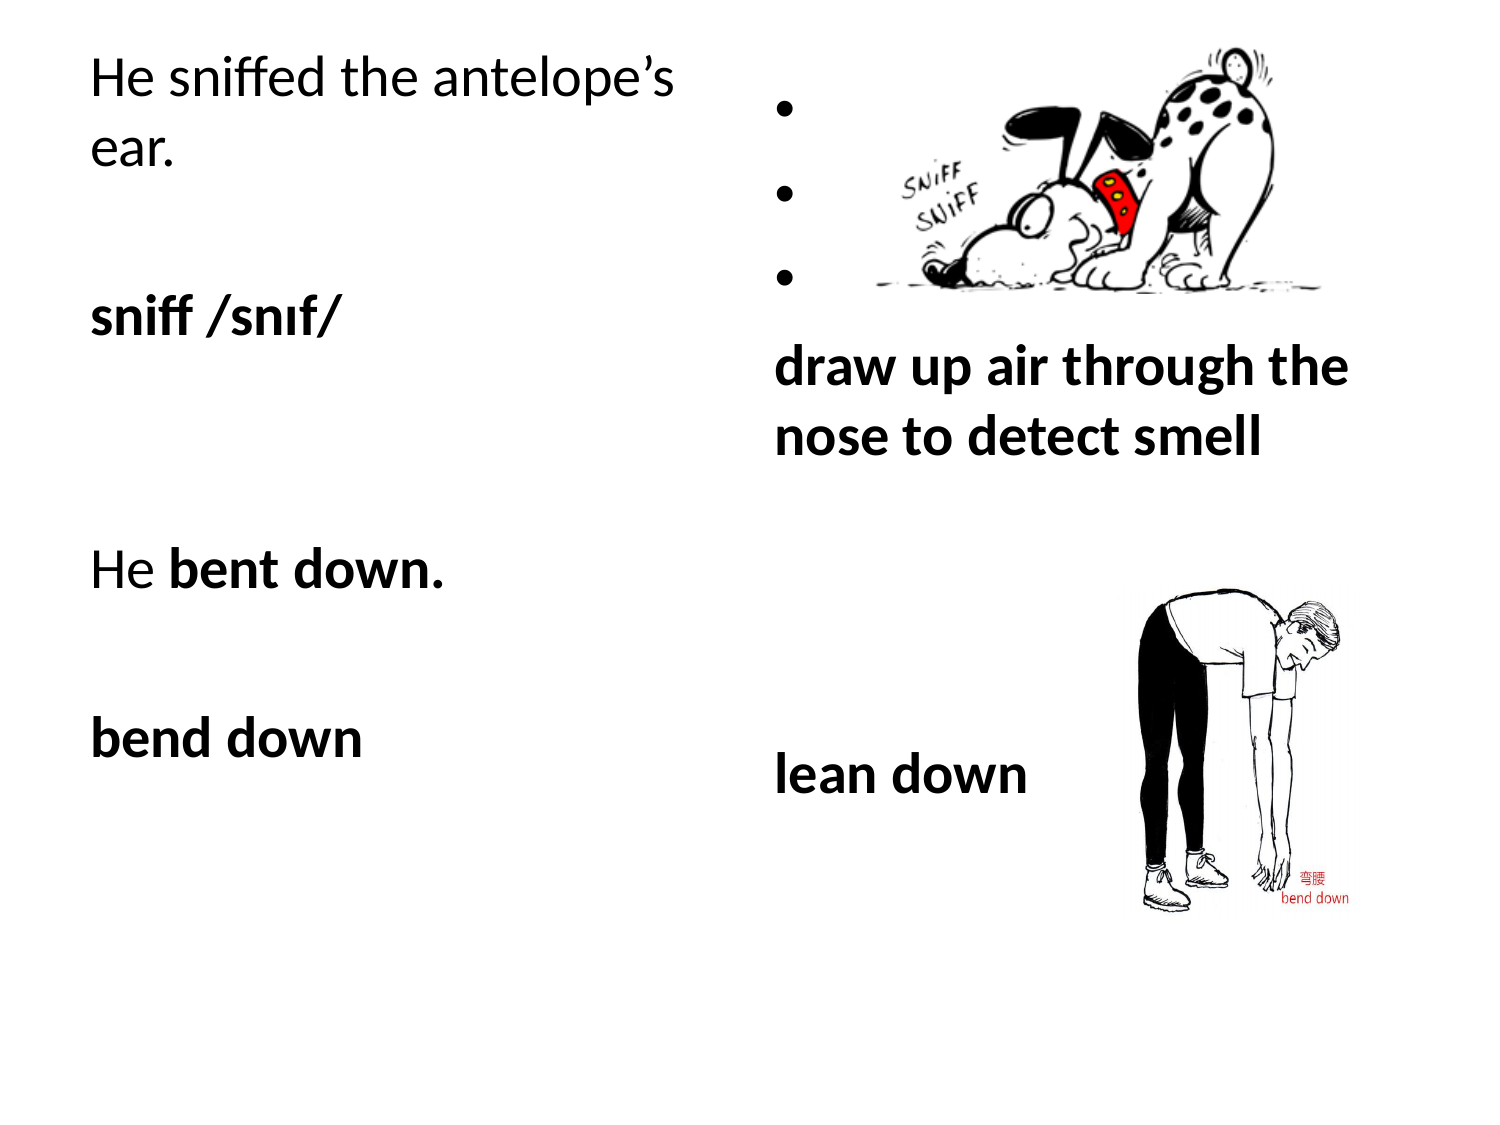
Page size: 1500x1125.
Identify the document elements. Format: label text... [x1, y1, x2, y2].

list draw up air through the nose to detect smell lean down [759, 66, 1423, 1017]
picture [1116, 586, 1355, 918]
picture [856, 42, 1326, 294]
list He sniffed the antelope’s ear. sniff /snɪf/ He bent down. bend down [75, 30, 738, 1005]
